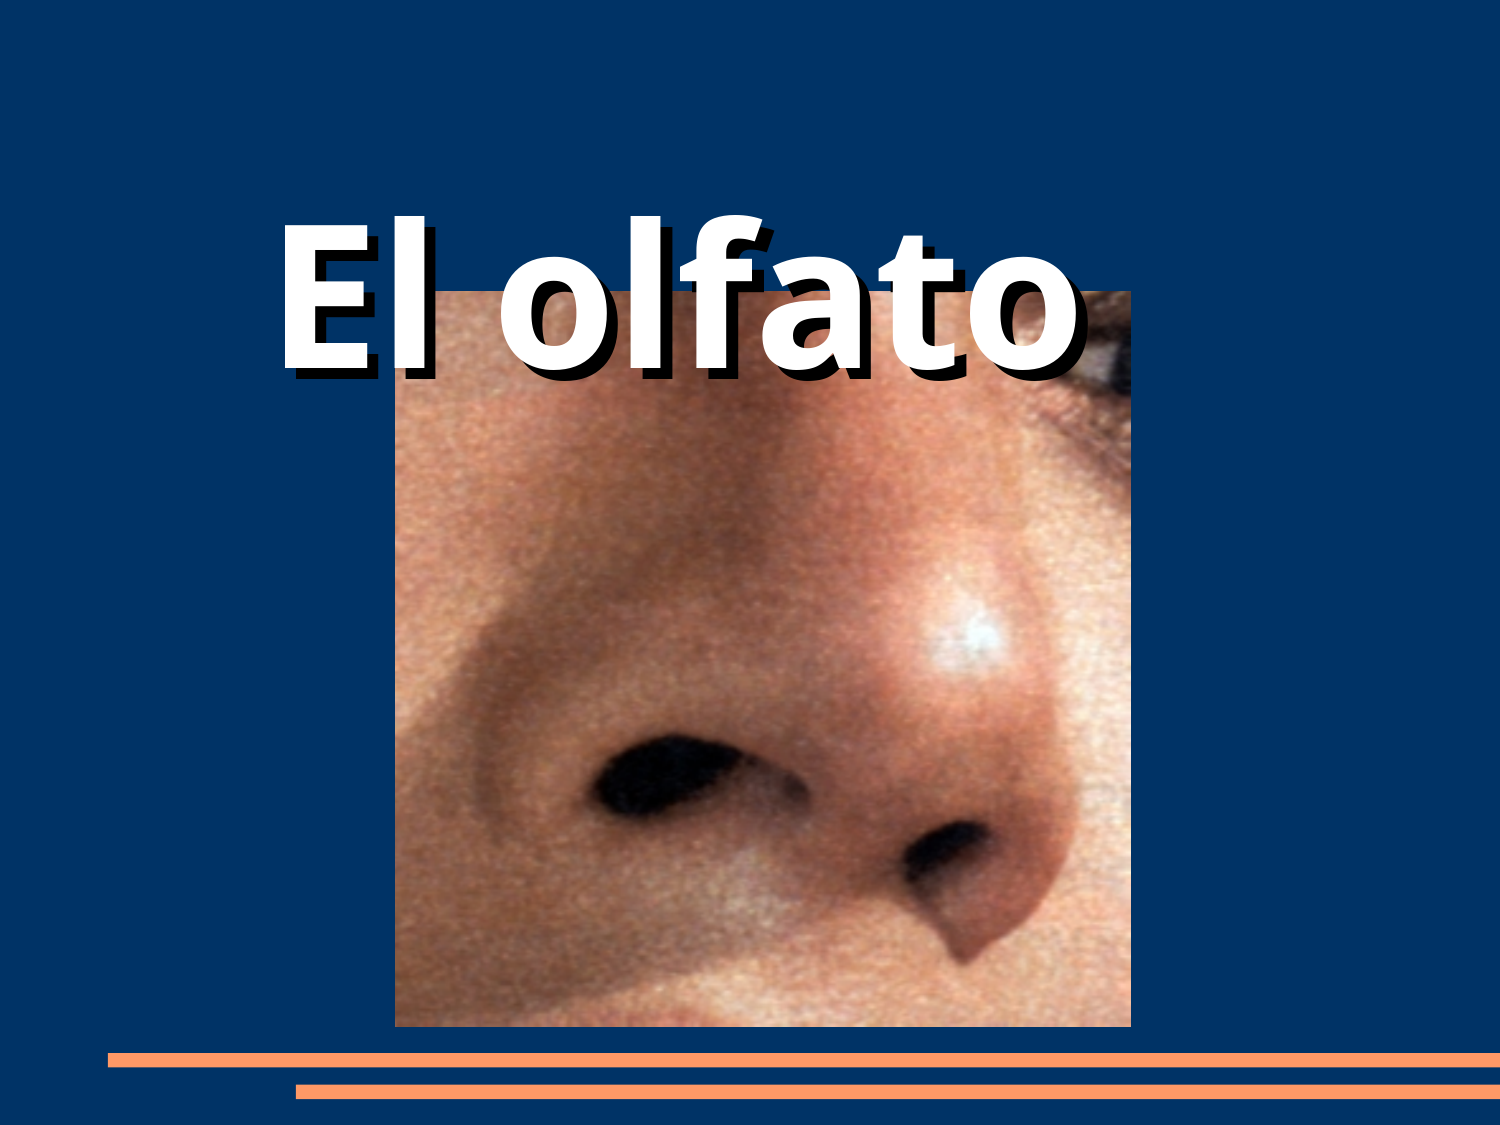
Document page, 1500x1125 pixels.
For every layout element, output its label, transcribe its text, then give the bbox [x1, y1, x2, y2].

picture [395, 291, 1131, 1027]
text_box El olfato [252, 160, 1101, 417]
